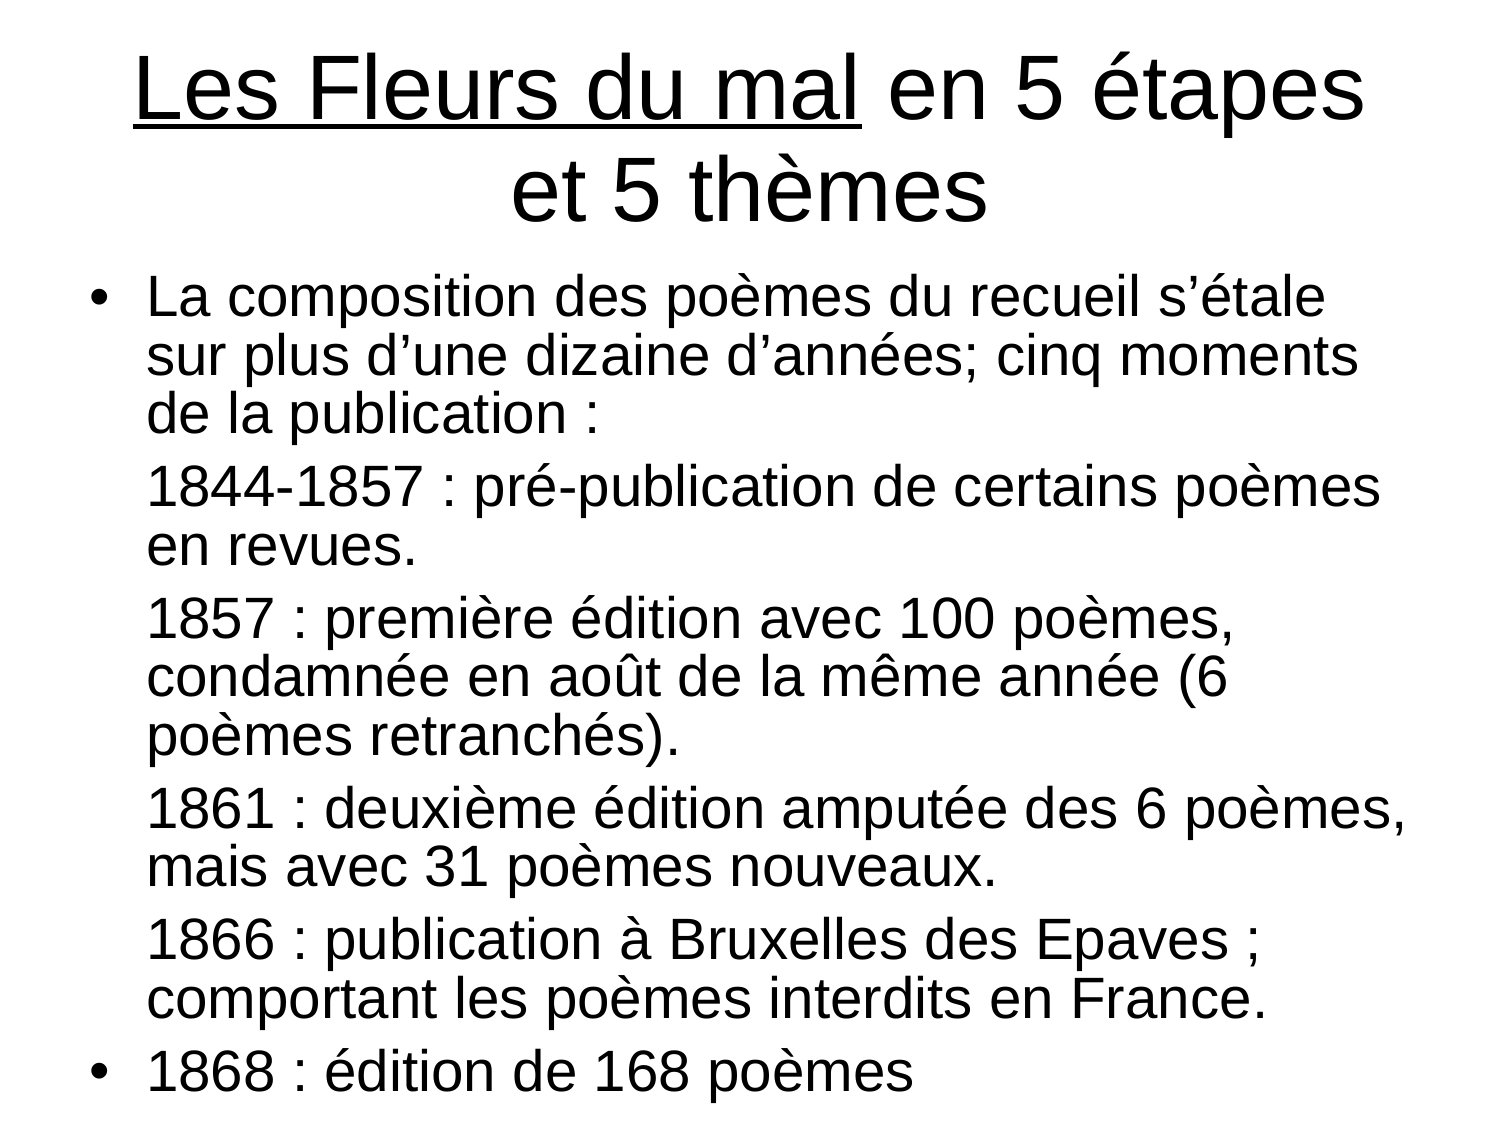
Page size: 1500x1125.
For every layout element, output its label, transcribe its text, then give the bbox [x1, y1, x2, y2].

list La composition des poèmes du recueil s’étale sur plus d’une dizaine d’années; cinq moments de la publication : 1844-1857 : pré-publication de certains poèmes en revues. 1857 : première édition avec 100 poèmes, condamnée en août de la même année (6 poèmes retranchés). 1861 : deuxième édition amputée des 6 poèmes, mais avec 31 poèmes nouveaux. 1866 : publication à Bruxelles des Epaves ; comportant les poèmes interdits en France. 1868 : édition de 168 poèmes [75, 262, 1426, 1125]
title Les Fleurs du mal en 5 étapes et 5 thèmes [75, 28, 1426, 250]
